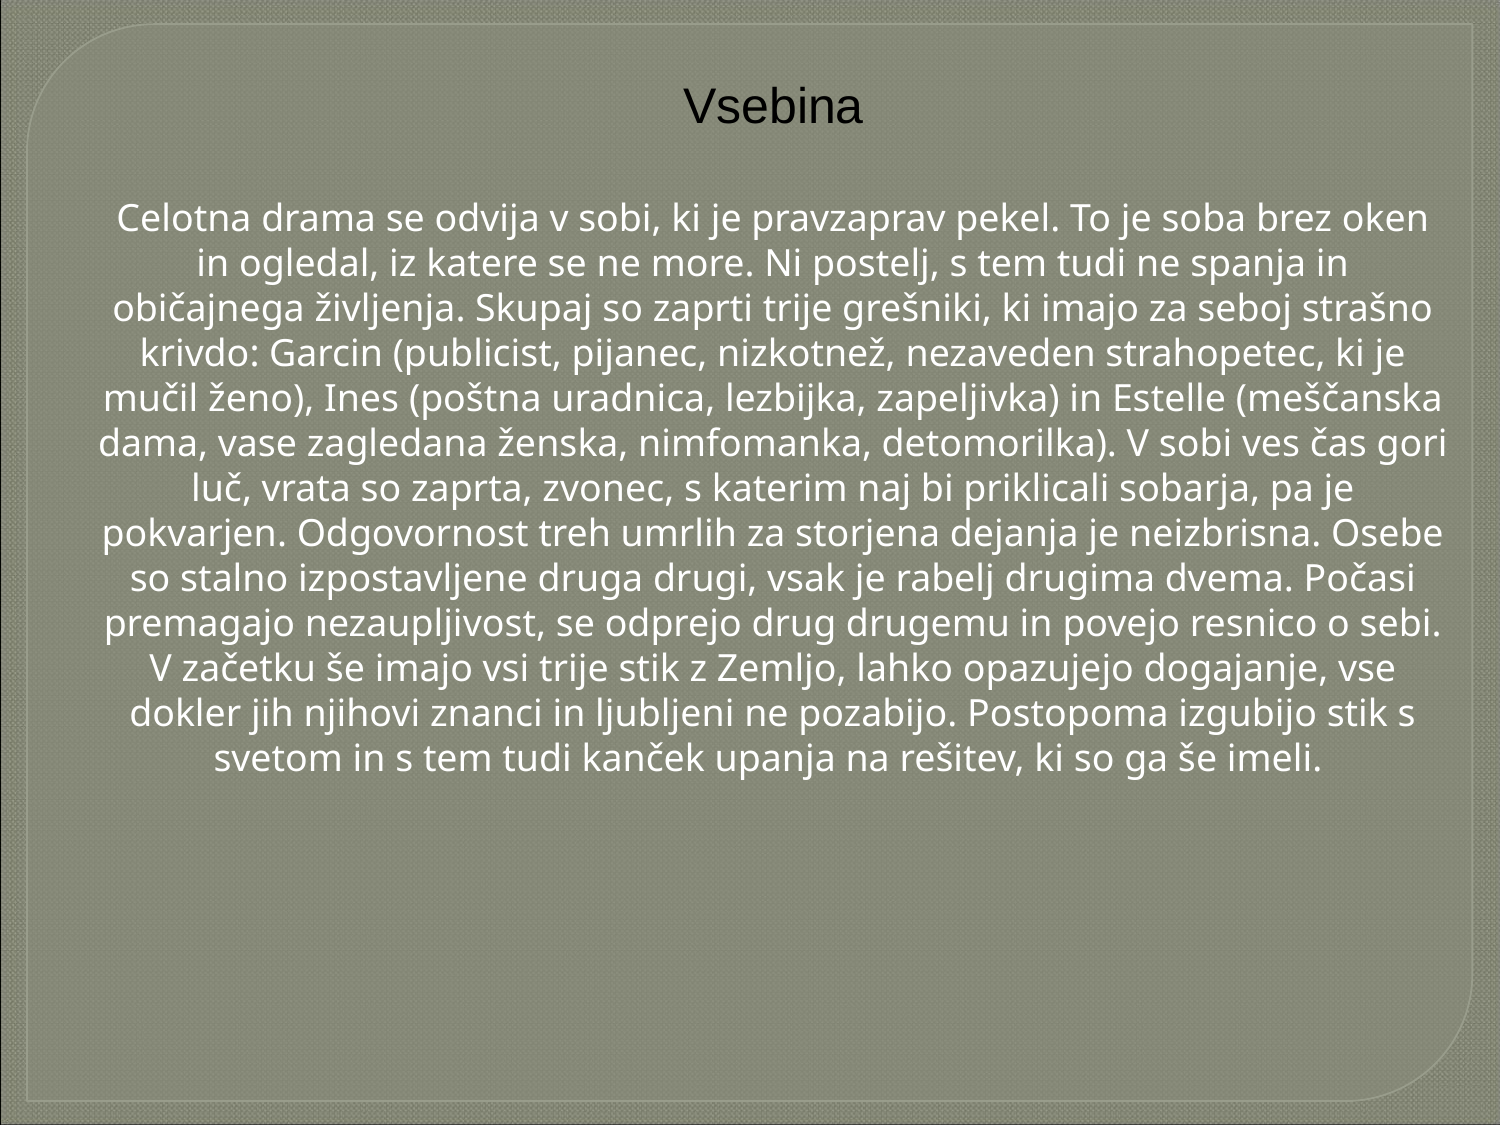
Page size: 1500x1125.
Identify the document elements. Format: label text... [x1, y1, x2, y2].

picture [0, 0, 1500, 1125]
text_box Vsebina Celotna drama se odvija v sobi, ki je pravzaprav pekel. To je soba brez oken in ogledal, iz katere se ne more. Ni postelj, s tem tudi ne spanja in običajnega življenja. Skupaj so zaprti trije grešniki, ki imajo za seboj strašno krivdo: Garcin (publicist, pijanec, nizkotnež, nezaveden strahopetec, ki je mučil ženo), Ines (poštna uradnica, lezbijka, zapeljivka) in Estelle (meščanska dama, vase zagledana ženska, nimfomanka, detomorilka). V sobi ves čas gori luč, vrata so zaprta, zvonec, s katerim naj bi priklicali sobarja, pa je pokvarjen. Odgovornost treh umrlih za storjena dejanja je neizbrisna. Osebe so stalno izpostavljene druga drugi, vsak je rabelj drugima dvema. Počasi premagajo nezaupljivost, se odprejo drug drugemu in povejo resnico o sebi. V začetku še imajo vsi trije stik z Zemljo, lahko opazujejo dogajanje, vse dokler jih njihovi znanci in ljubljeni ne pozabijo. Postopoma izgubijo stik s svetom in s tem tudi kanček upanja na rešitev, ki so ga še imeli. [81, 66, 1465, 922]
